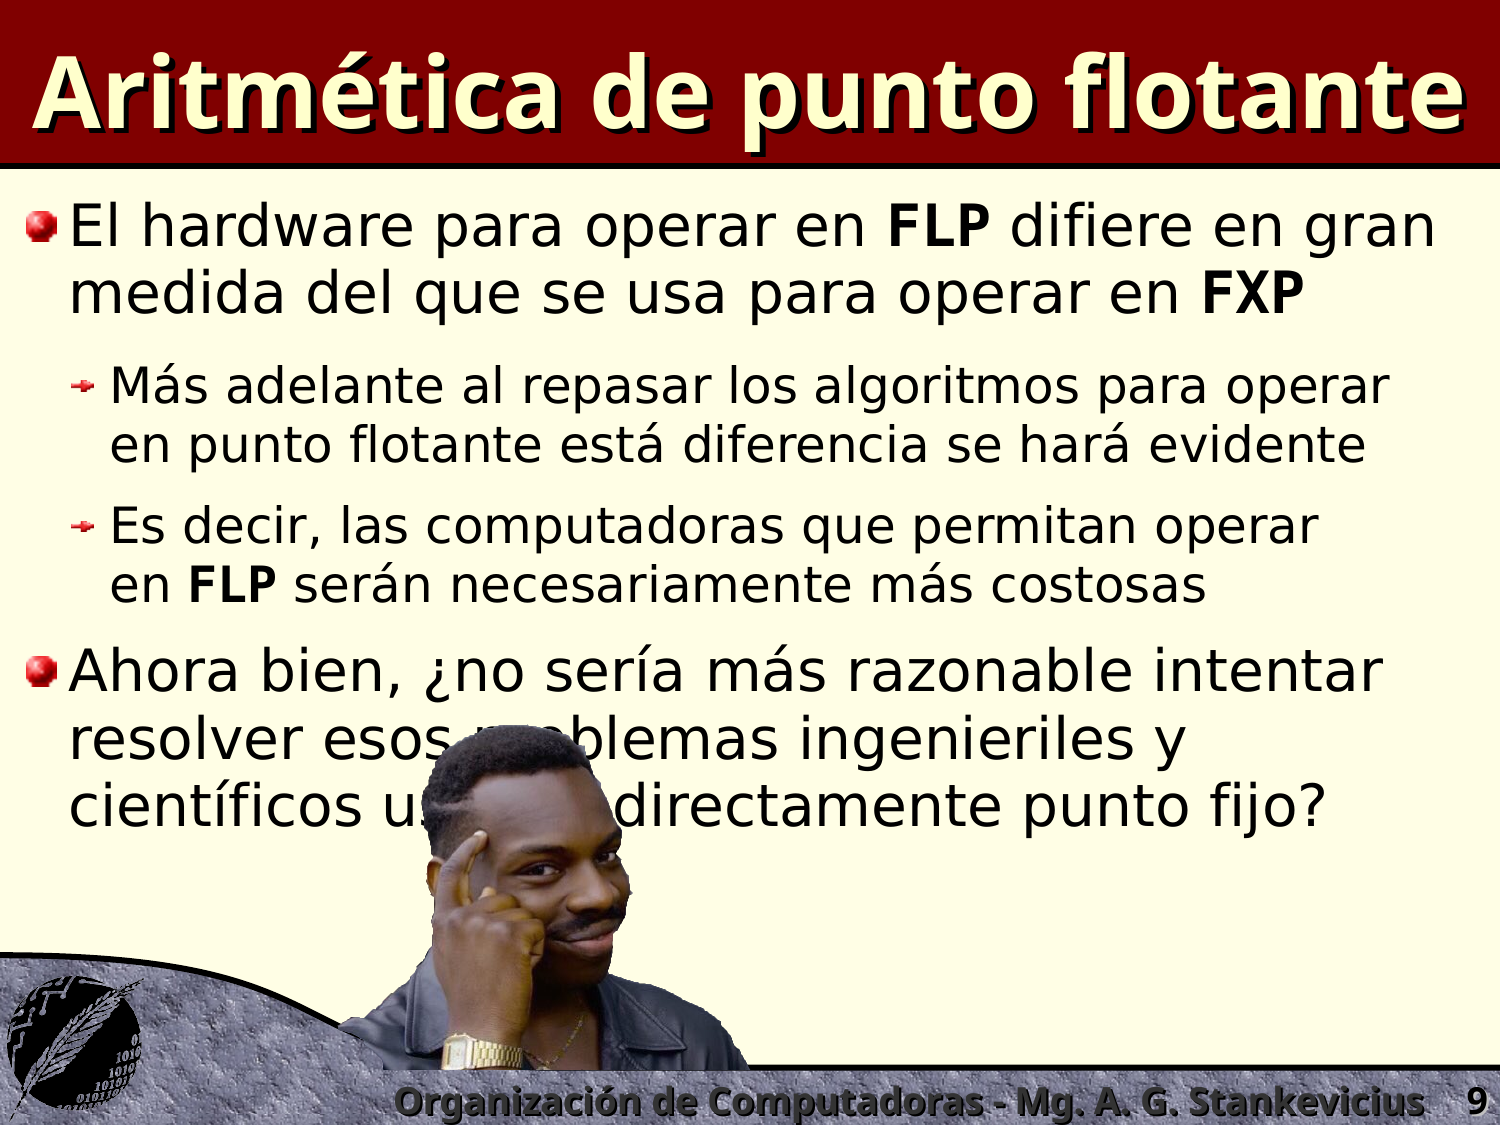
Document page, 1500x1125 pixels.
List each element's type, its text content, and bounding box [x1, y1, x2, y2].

picture [448, 1100, 455, 1110]
title Aritmética de punto flotante [15, 5, 1485, 160]
picture [1058, 1100, 1065, 1110]
picture [0, 724, 1500, 1125]
list El hardware para operar en FLP difiere en gran medida del que se usa para operar en FXP Más adelante al repasar los algoritmos para operar en punto flotante está diferencia se hará evidente Es decir, las computadoras que permitan operar en FLP serán necesariamente más costosas Ahora bien, ¿no sería más razonable intentar resolver esos problemas ingenieriles y científicos usando directamente punto fijo? [11, 192, 1486, 845]
picture [802, 1100, 806, 1110]
